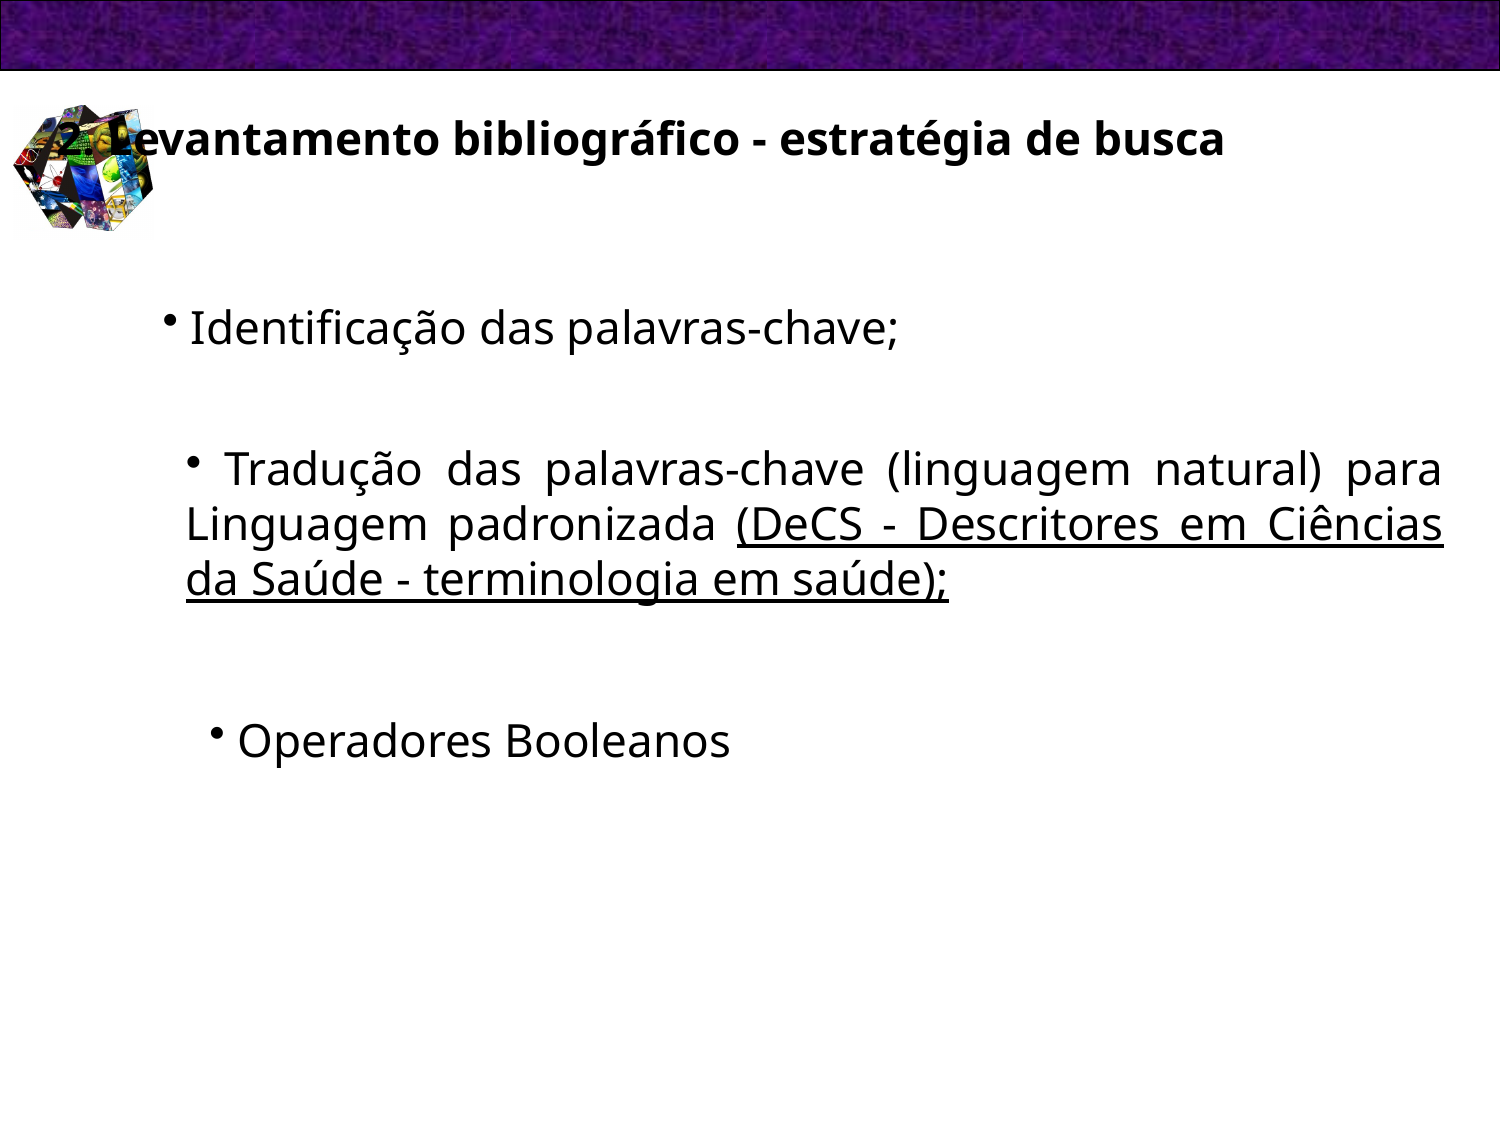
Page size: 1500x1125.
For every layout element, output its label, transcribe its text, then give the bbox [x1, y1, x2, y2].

text_box 2. Levantamento bibliográfico - estratégia de busca [41, 101, 1500, 172]
text_box Tradução das palavras-chave (linguagem natural) para Linguagem padronizada (DeCS - Descritores em Ciências da Saúde - terminologia em saúde); [171, 432, 1459, 613]
text_box Operadores Booleanos [194, 704, 1083, 774]
picture [1, 1, 1499, 69]
text_box Identificação das palavras-chave; [147, 290, 1386, 361]
